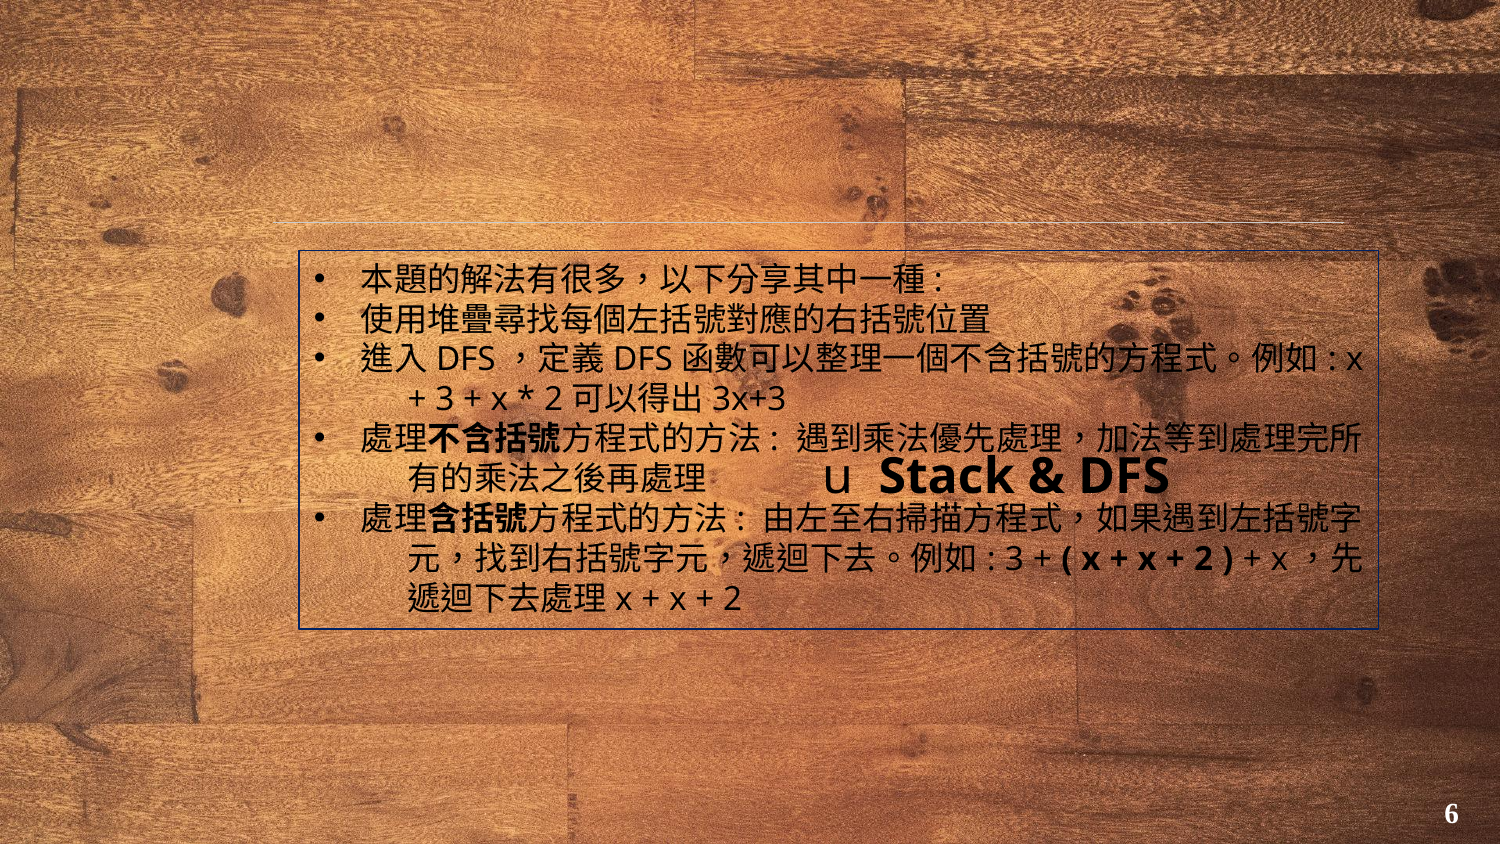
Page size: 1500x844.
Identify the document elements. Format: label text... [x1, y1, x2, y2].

text_box 本題的解法有很多，以下分享其中一種: 使用堆疊尋找每個左括號對應的右括號位置 進入DFS，定義DFS函數可以整理一個不含括號的方程式。例如: x + 3 + x * 2可以得出3x+3 處理不含括號方程式的方法: 遇到乘法優先處理，加法等到處理完所有的乘法之後再處理 處理含括號方程式的方法: 由左至右掃描方程式，如果遇到左括號字元，找到右括號字元，遞迴下去。例如: 3 + ( x + x + 2 ) + x，先遞迴下去處理x + x + 2 [298, 250, 1379, 629]
slide_number 7 [1429, 779, 1500, 844]
title Stack & DFS [255, 117, 1341, 233]
